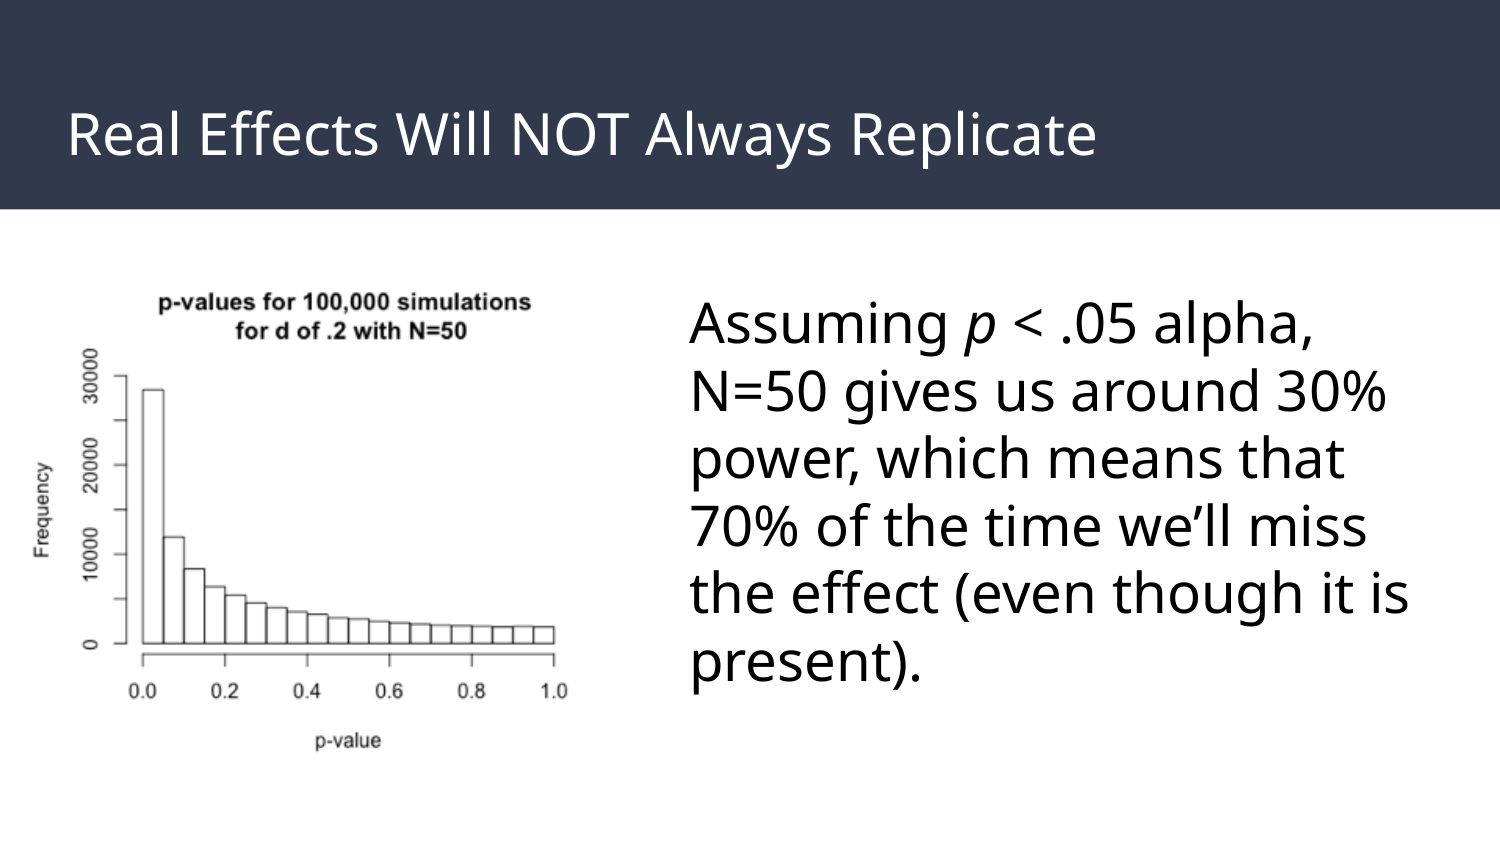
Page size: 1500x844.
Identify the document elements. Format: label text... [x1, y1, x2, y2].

text_box Assuming p < .05 alpha, N=50 gives us around 30% power, which means that 70% of the time we’ll miss the effect (even though it is present). [674, 272, 1431, 778]
title Real Effects Will NOT Always Replicate [51, 82, 1449, 185]
picture [27, 266, 622, 778]
